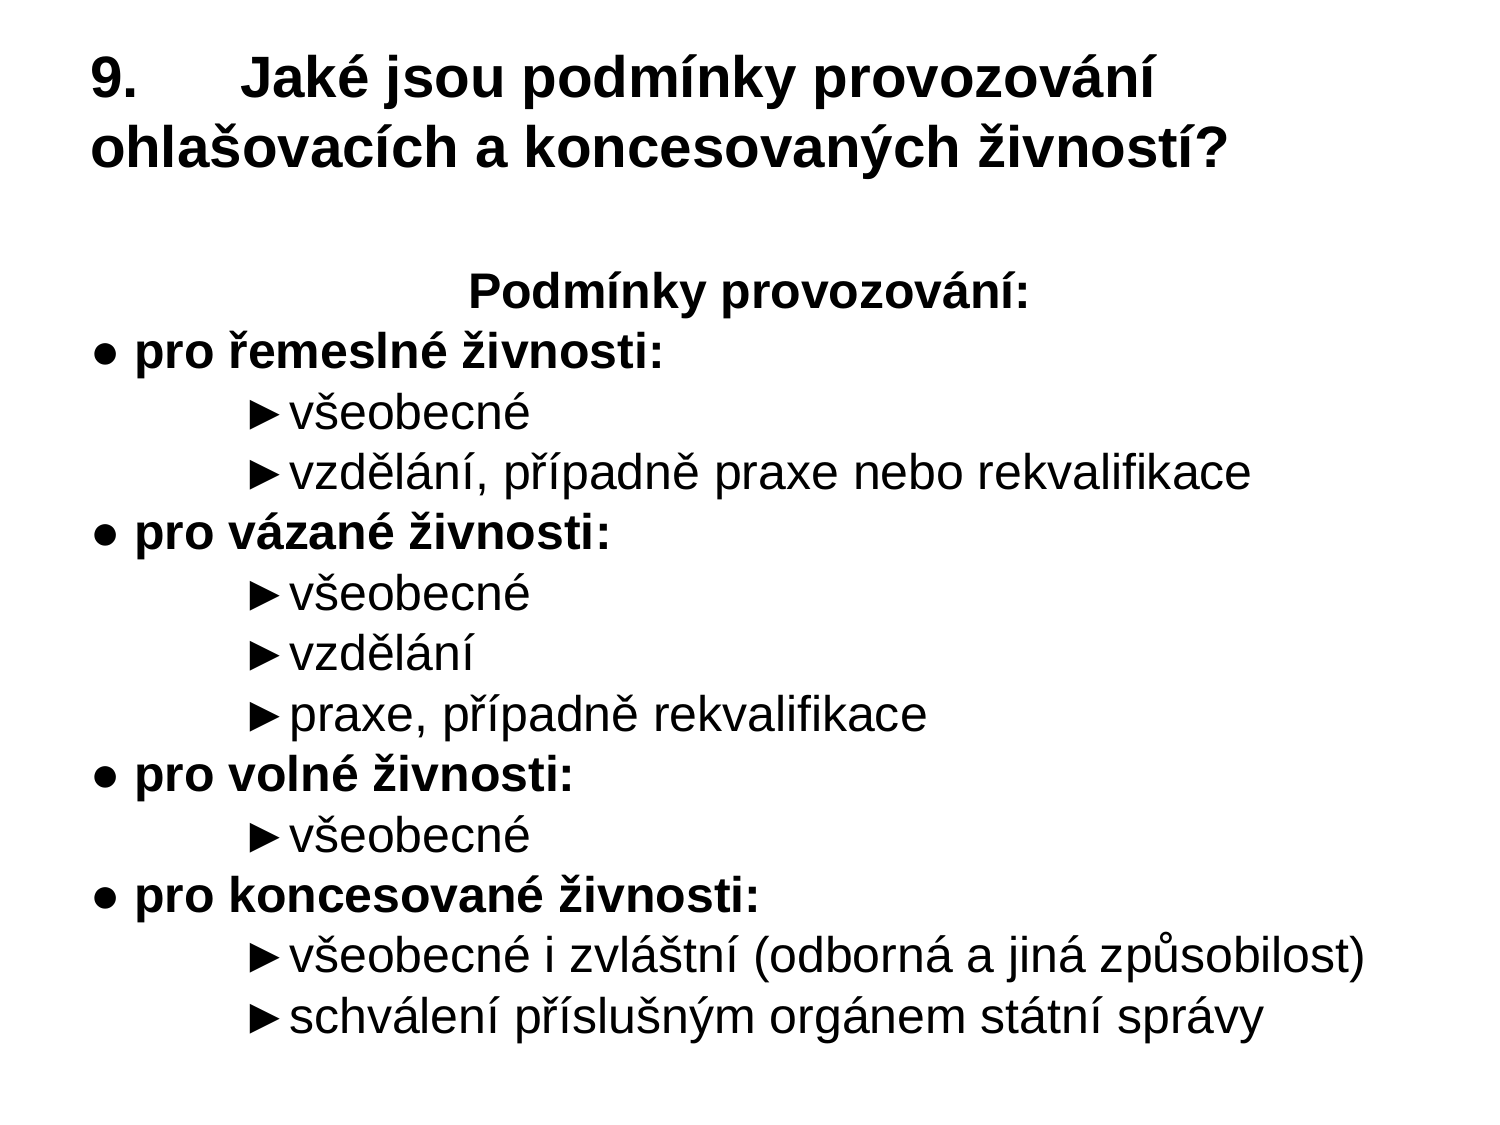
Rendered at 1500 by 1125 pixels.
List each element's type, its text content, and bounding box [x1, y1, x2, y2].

list Podmínky provozování: ● pro řemeslné živnosti: ►všeobecné ►vzdělání, případně praxe nebo rekvalifikace ● pro vázané živnosti: ►všeobecné ►vzdělání ►praxe, případně rekvalifikace ● pro volné živnosti: ►všeobecné ● pro koncesované živnosti: ►všeobecné i zvláštní (odborná a jiná způsobilost) ►schválení příslušným orgánem státní správy [75, 262, 1426, 1125]
title 9. Jaké jsou podmínky provozování ohlašovacích a koncesovaných živností? [75, 31, 1426, 247]
